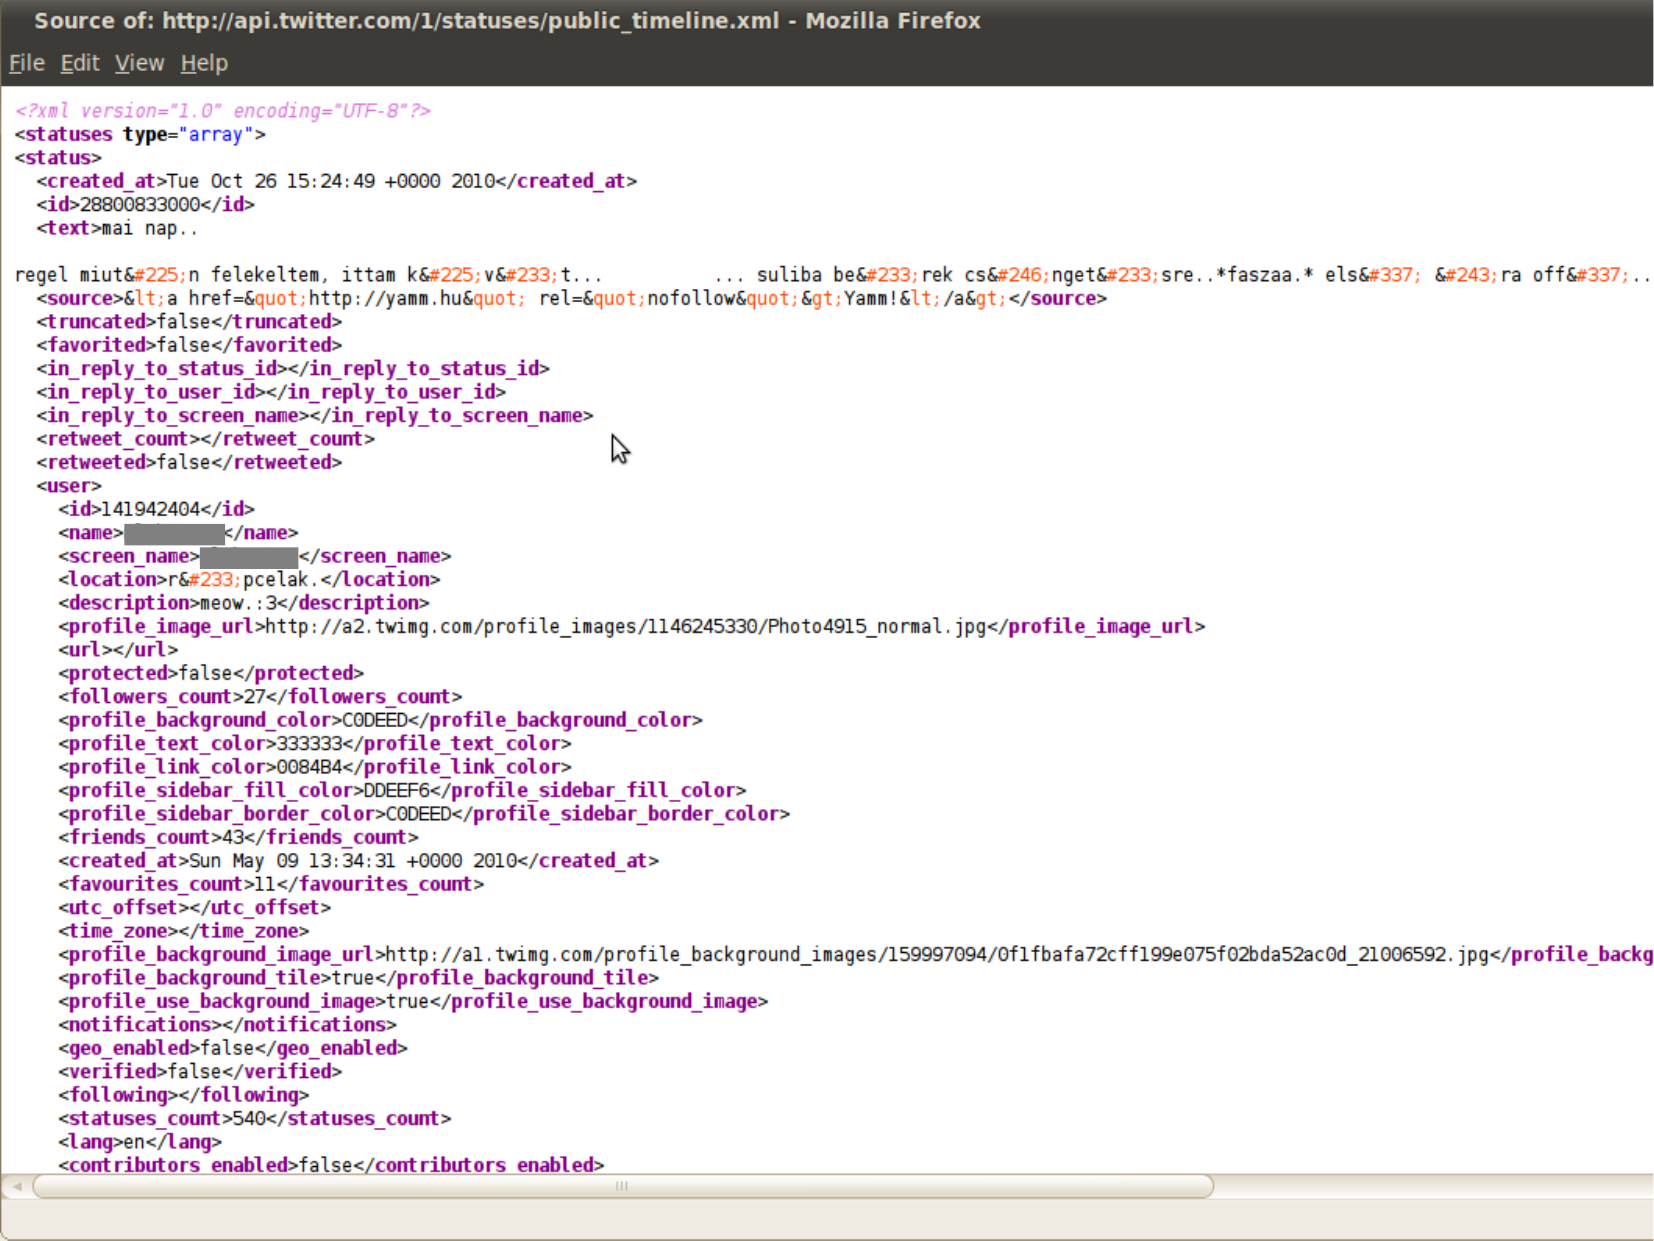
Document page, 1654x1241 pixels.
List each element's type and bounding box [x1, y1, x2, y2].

text_box [199, 547, 299, 569]
picture [0, 0, 1654, 1241]
text_box [124, 523, 226, 546]
